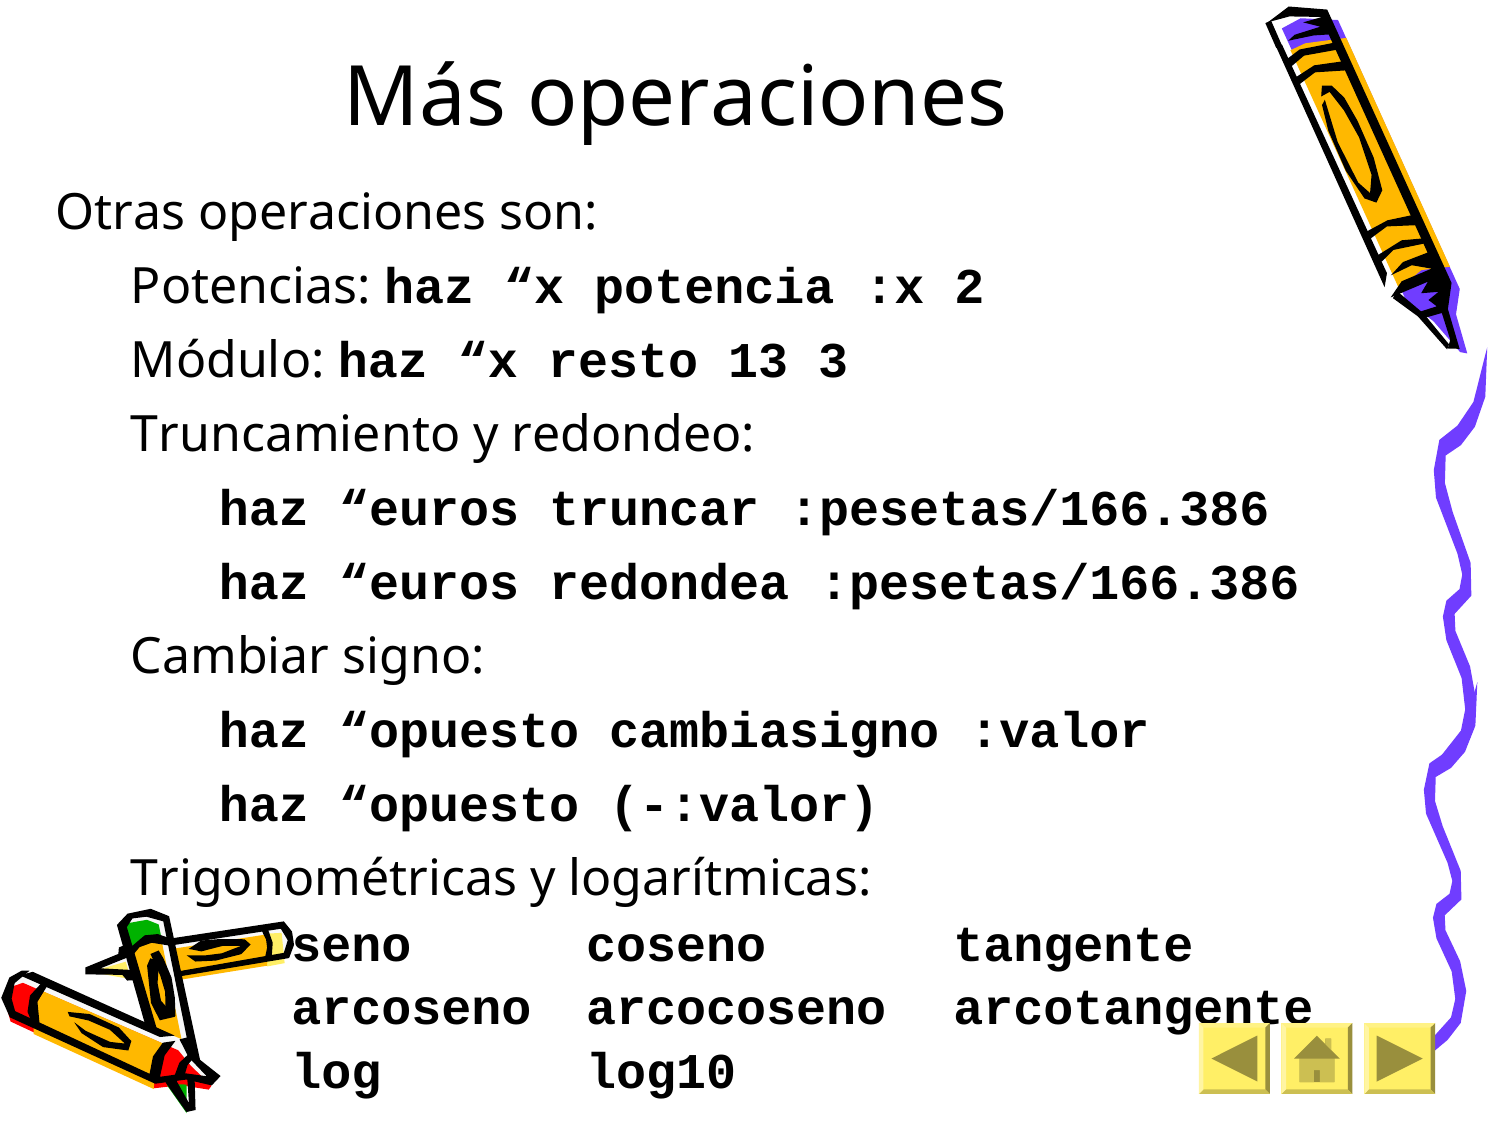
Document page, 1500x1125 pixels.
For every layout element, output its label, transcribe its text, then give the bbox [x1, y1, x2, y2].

list Otras operaciones son: Potencias: haz “x potencia :x 2 Módulo: haz “x resto 13 3 Truncamiento y redondeo: haz “euros truncar :pesetas/166.386 haz “euros redondea :pesetas/166.386 Cambiar signo: haz “opuesto cambiasigno :valor haz “opuesto (-:valor) Trigonométricas y logarítmicas: seno coseno tangente arcoseno arcocoseno arcotangente log log10 [41, 172, 1459, 1125]
title Más operaciones [112, 25, 1240, 158]
text_box [1283, 1023, 1353, 1094]
text_box [1366, 1023, 1436, 1094]
text_box [1200, 1023, 1270, 1094]
